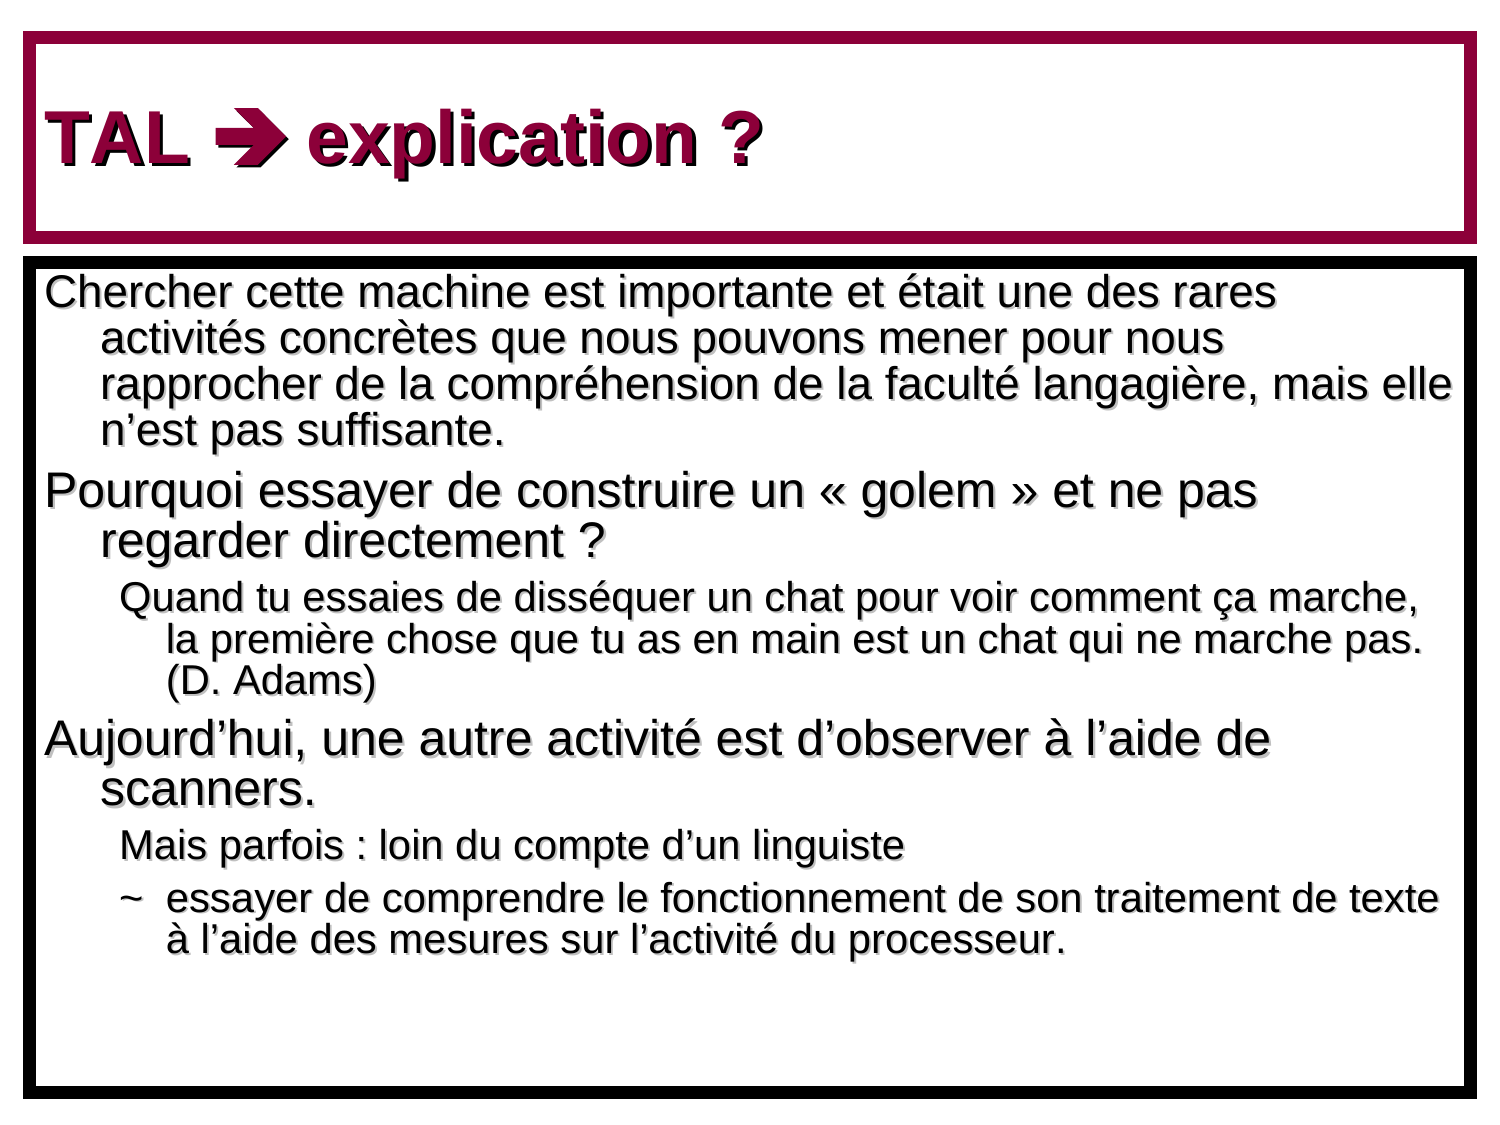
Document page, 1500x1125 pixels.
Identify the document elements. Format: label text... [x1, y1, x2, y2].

title TAL  explication ? [29, 37, 1471, 238]
list Chercher cette machine est importante et était une des rares activités concrètes que nous pouvons mener pour nous rapprocher de la compréhension de la faculté langagière, mais elle n’est pas suffisante. Pourquoi essayer de construire un « golem » et ne pas regarder directement ? Quand tu essaies de disséquer un chat pour voir comment ça marche, la première chose que tu as en main est un chat qui ne marche pas. (D. Adams) Aujourd’hui, une autre activité est d’observer à l’aide de scanners. Mais parfois : loin du compte d’un linguiste ~ essayer de comprendre le fonctionnement de son traitement de texte à l’aide des mesures sur l’activité du processeur. [29, 262, 1471, 1093]
